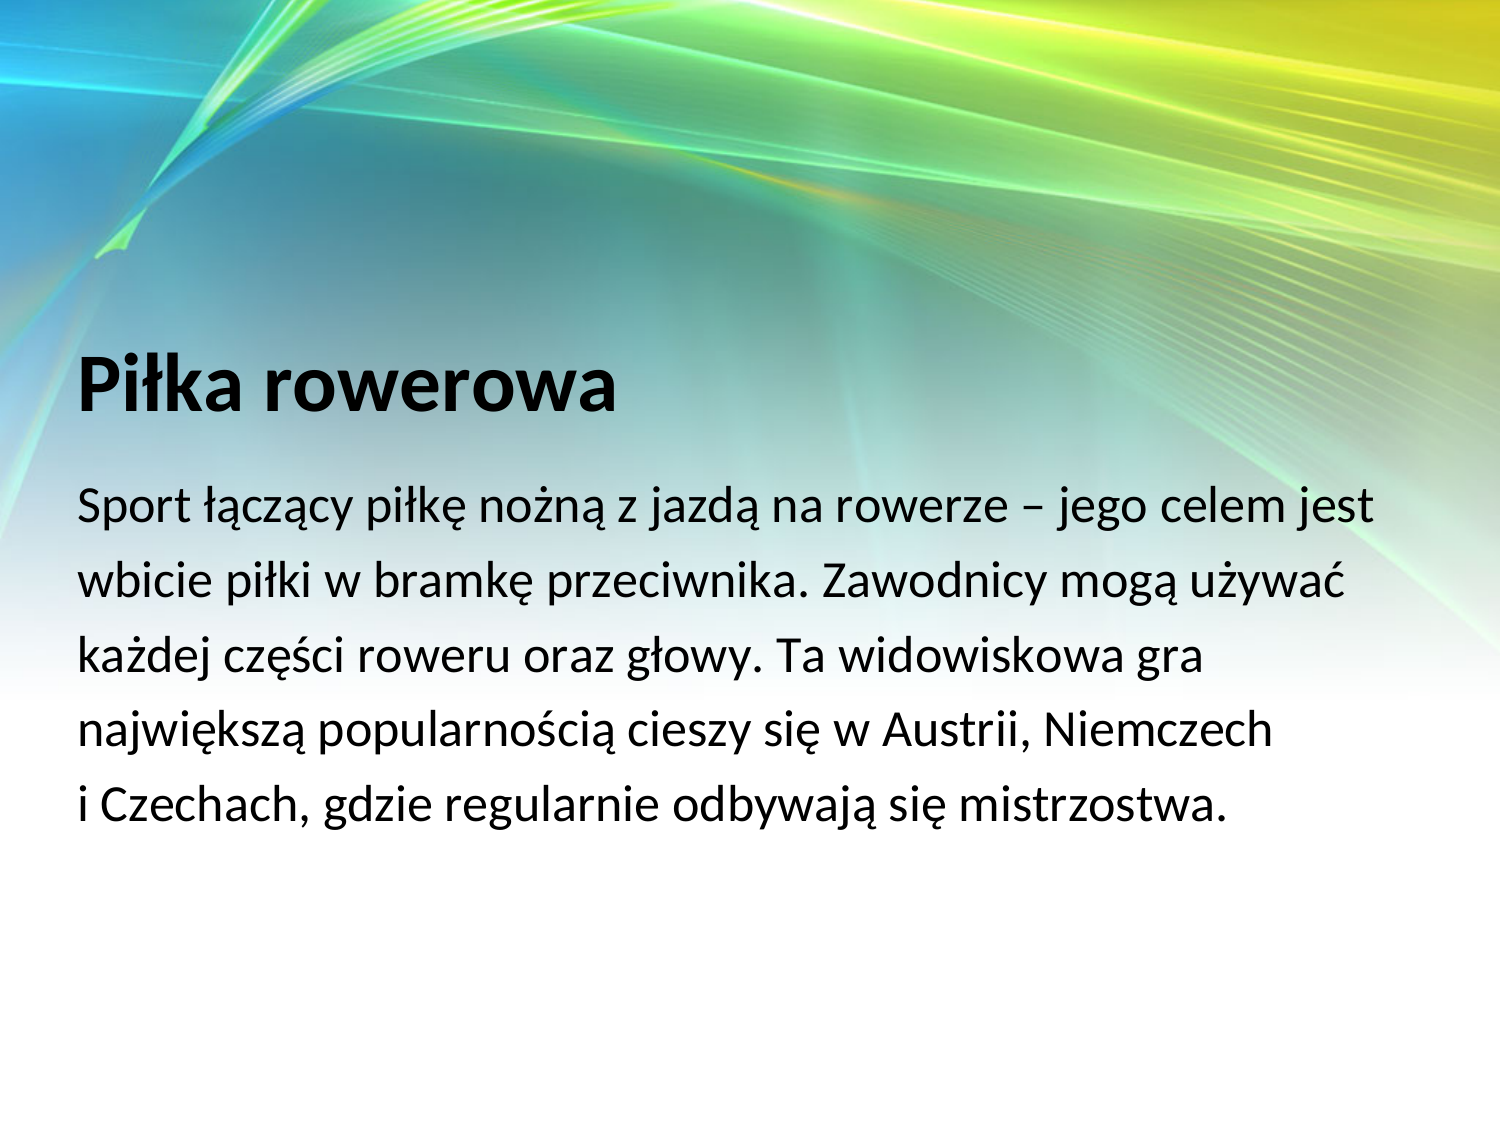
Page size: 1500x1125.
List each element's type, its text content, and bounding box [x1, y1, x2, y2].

text_box Piłka rowerowa Sport łączący piłkę nożną z jazdą na rowerze – jego celem jest wbicie piłki w bramkę przeciwnika. Zawodnicy mogą używać każdej części roweru oraz głowy. Ta widowiskowa gra największą popularnością cieszy się w Austrii, Niemczech i Czechach, gdzie regularnie odbywają się mistrzostwa. [62, 299, 1426, 841]
picture [0, 0, 1500, 1125]
